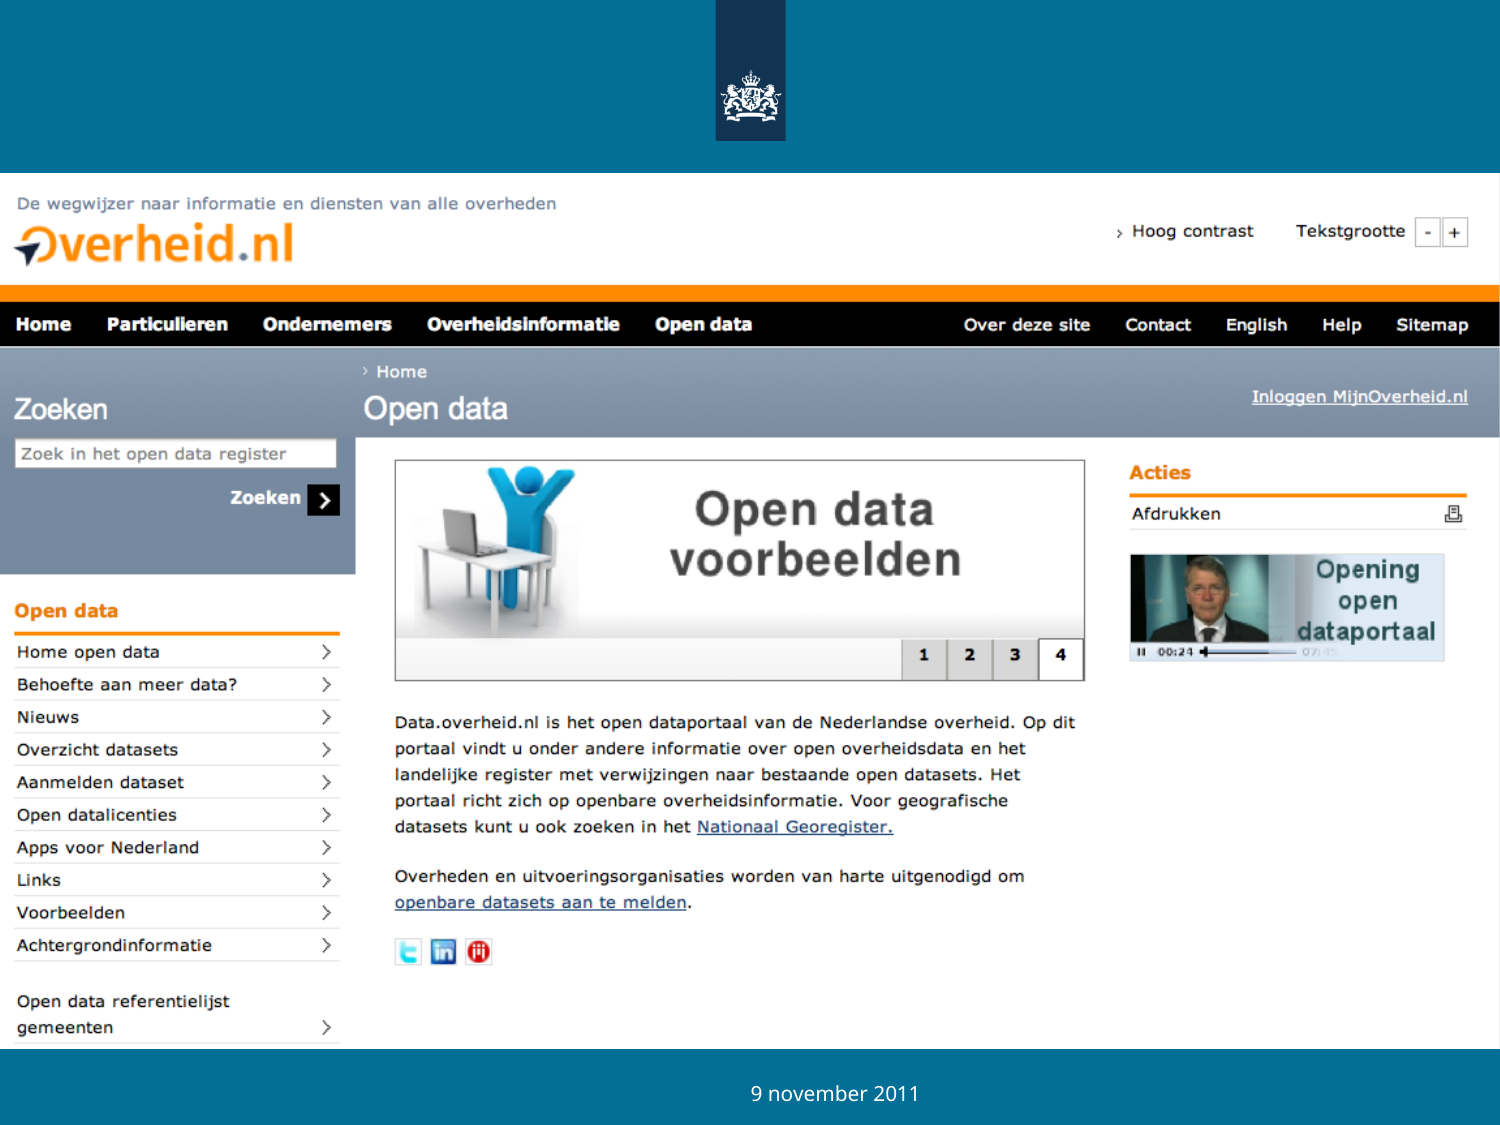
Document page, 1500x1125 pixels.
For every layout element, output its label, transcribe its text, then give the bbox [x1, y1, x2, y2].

picture [0, 174, 1500, 1048]
picture [717, 0, 785, 140]
text_box 9 november 2011 [735, 1072, 1418, 1125]
